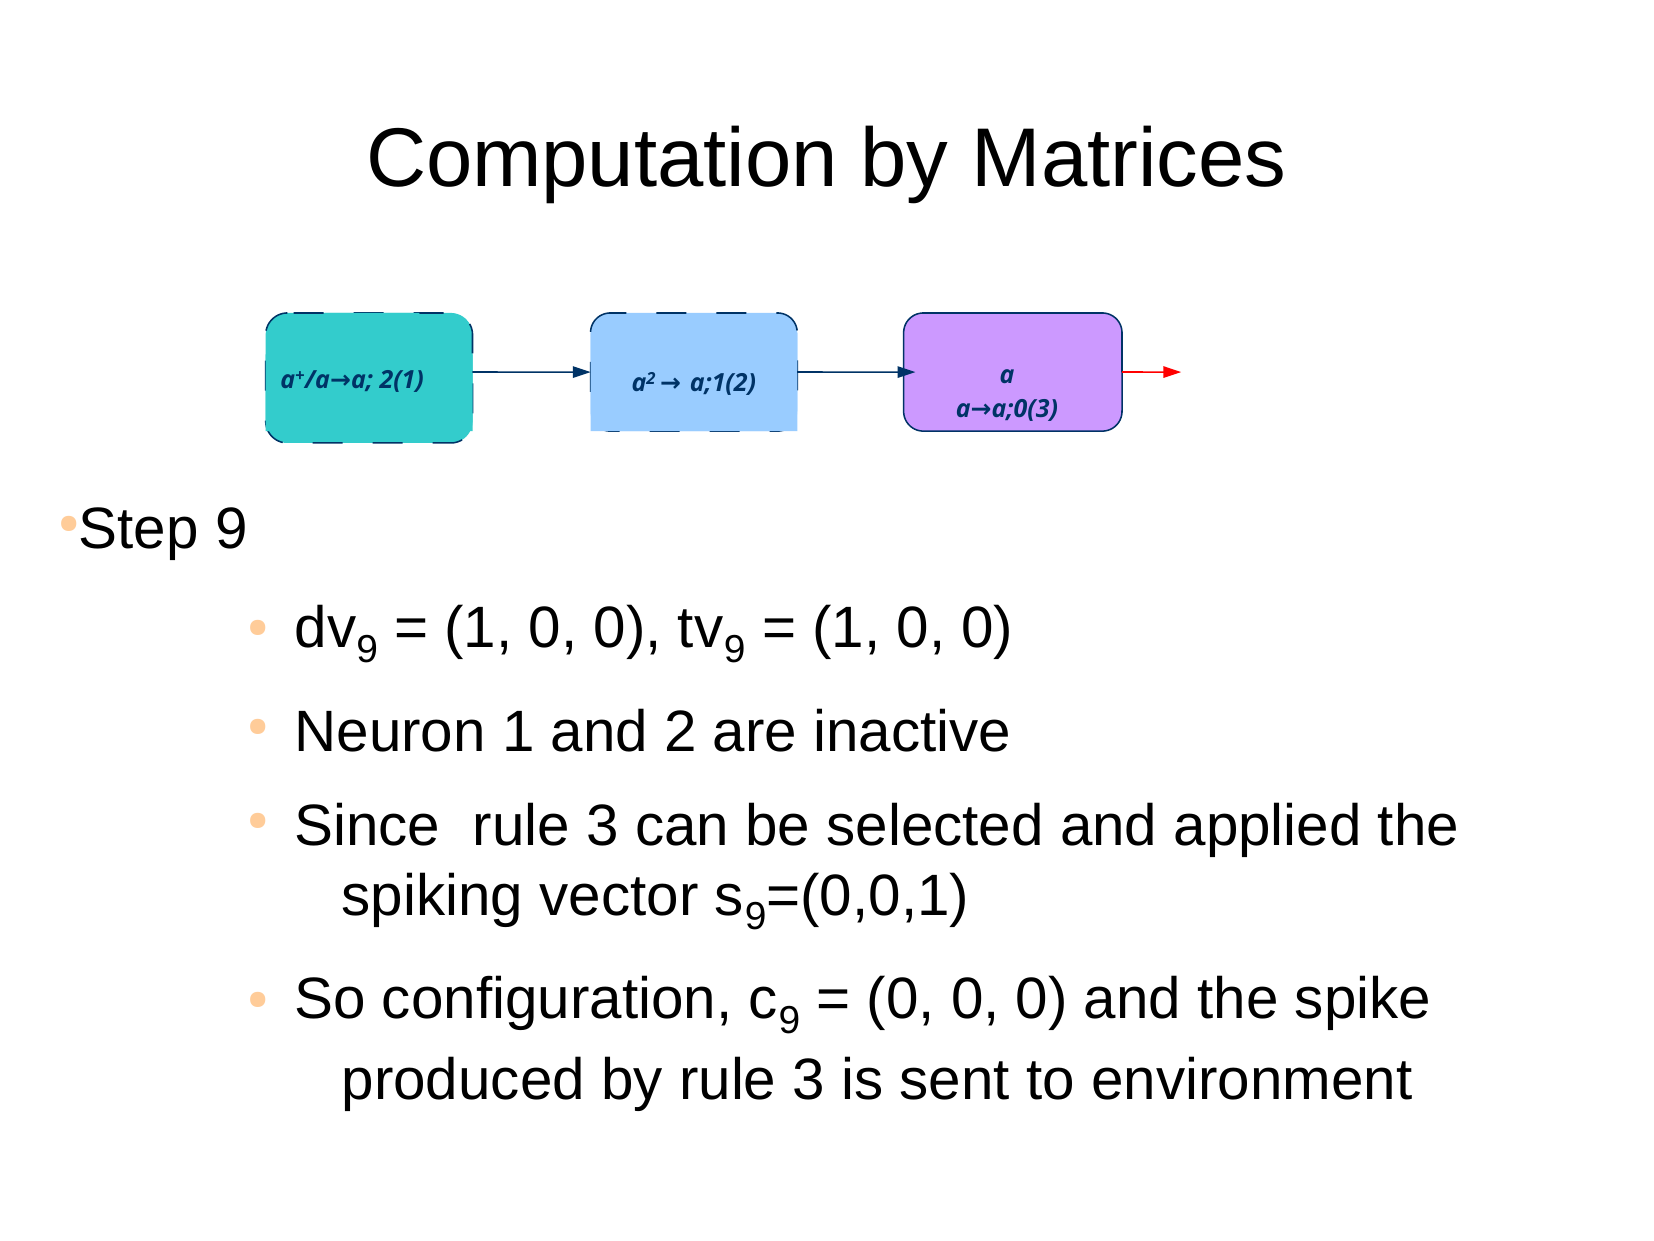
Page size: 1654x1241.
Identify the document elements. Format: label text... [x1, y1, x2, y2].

text_box a a→a;0(3) [921, 315, 1093, 405]
title Computation by Matrices [82, 49, 1571, 257]
text_box a+/a→a; 2(1) [265, 354, 473, 432]
text_box [268, 432, 470, 443]
list Step 9 dv9 = (1, 0, 0), tv9 = (1, 0, 0) Neuron 1 and 2 are inactive Since rule 3 can be selected and applied the spiking vector s9=(0,0,1) So configuration, c9 = (0, 0, 0) and the spike produced by rule 3 is sent to environment [58, 291, 1630, 1241]
text_box [265, 312, 473, 354]
text_box [903, 312, 1123, 432]
text_box a2 → a;1(2) [590, 332, 798, 432]
text_box [590, 312, 798, 332]
